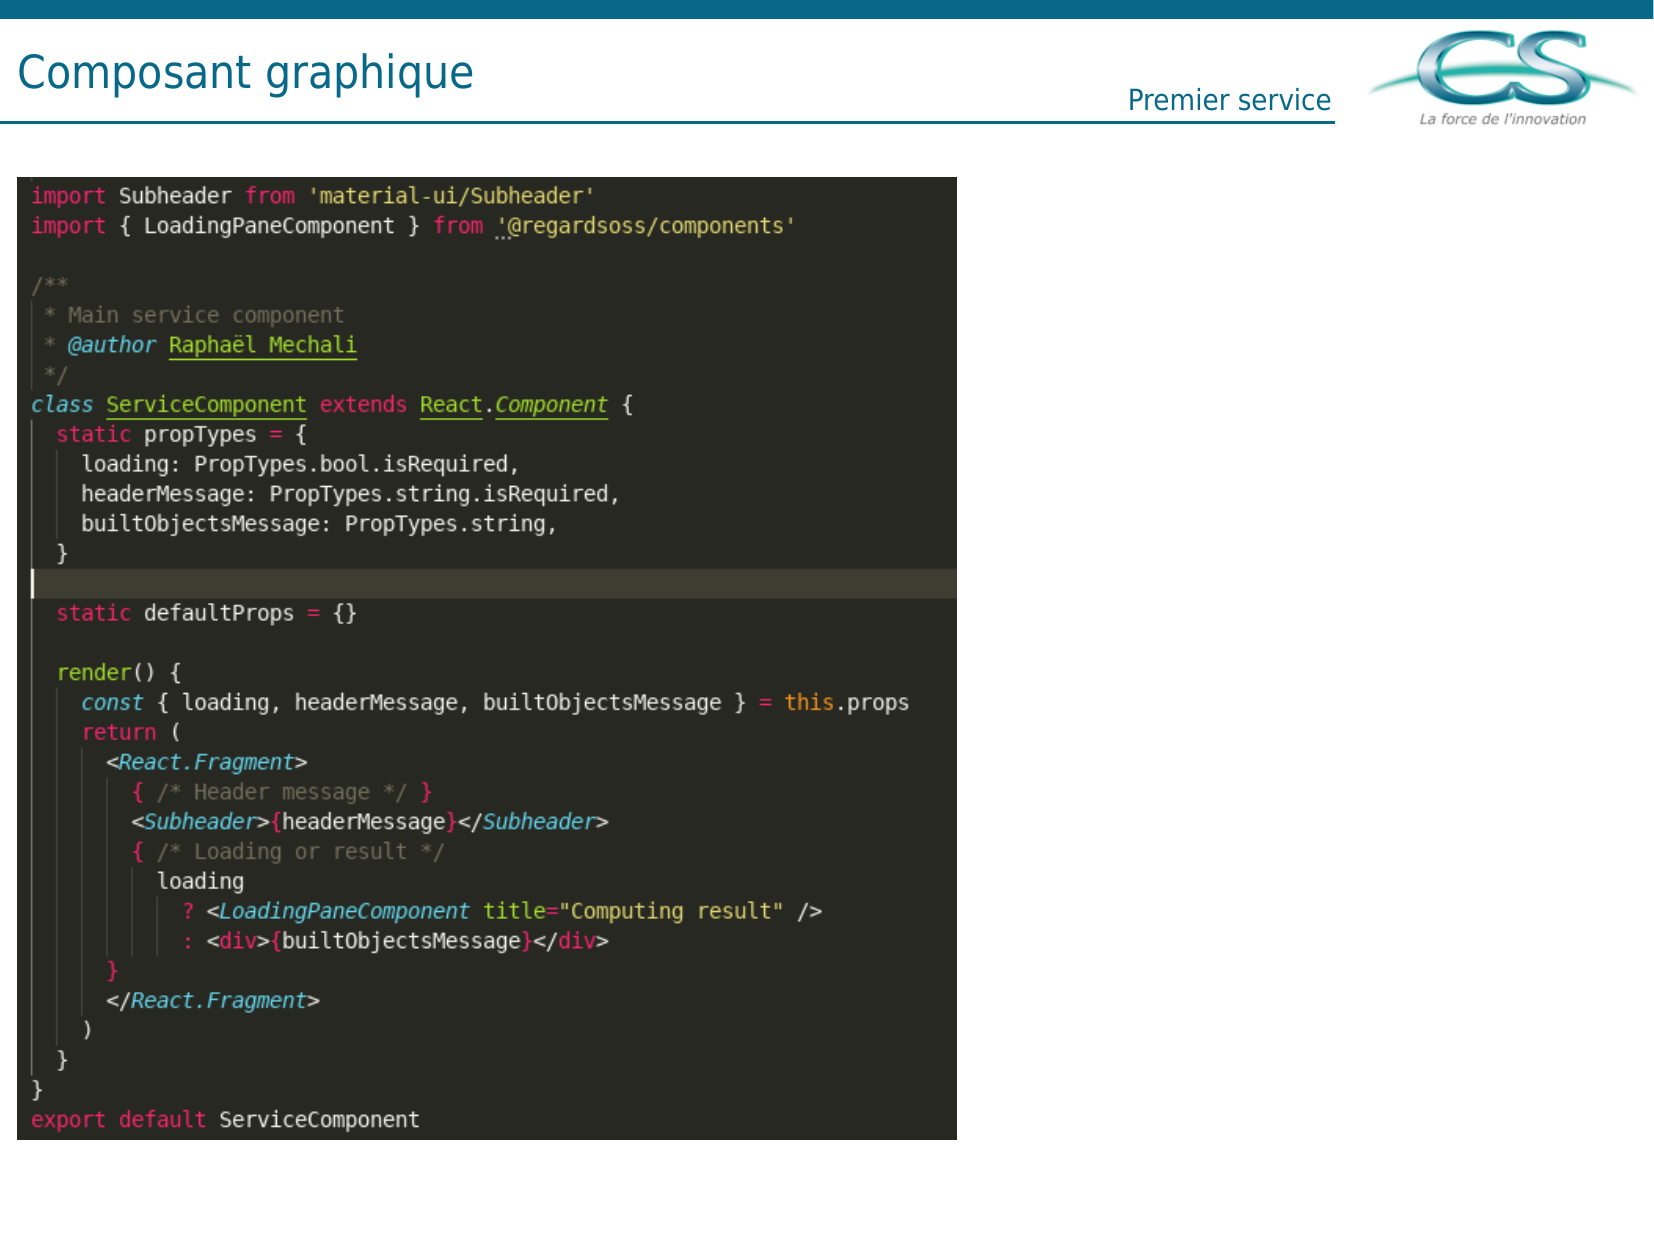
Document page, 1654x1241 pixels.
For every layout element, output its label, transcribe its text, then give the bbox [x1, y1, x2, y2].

text_box Premier service [1116, 71, 1359, 164]
picture [17, 177, 957, 1140]
title Composant graphique [17, 46, 1368, 106]
picture [1368, 28, 1642, 128]
